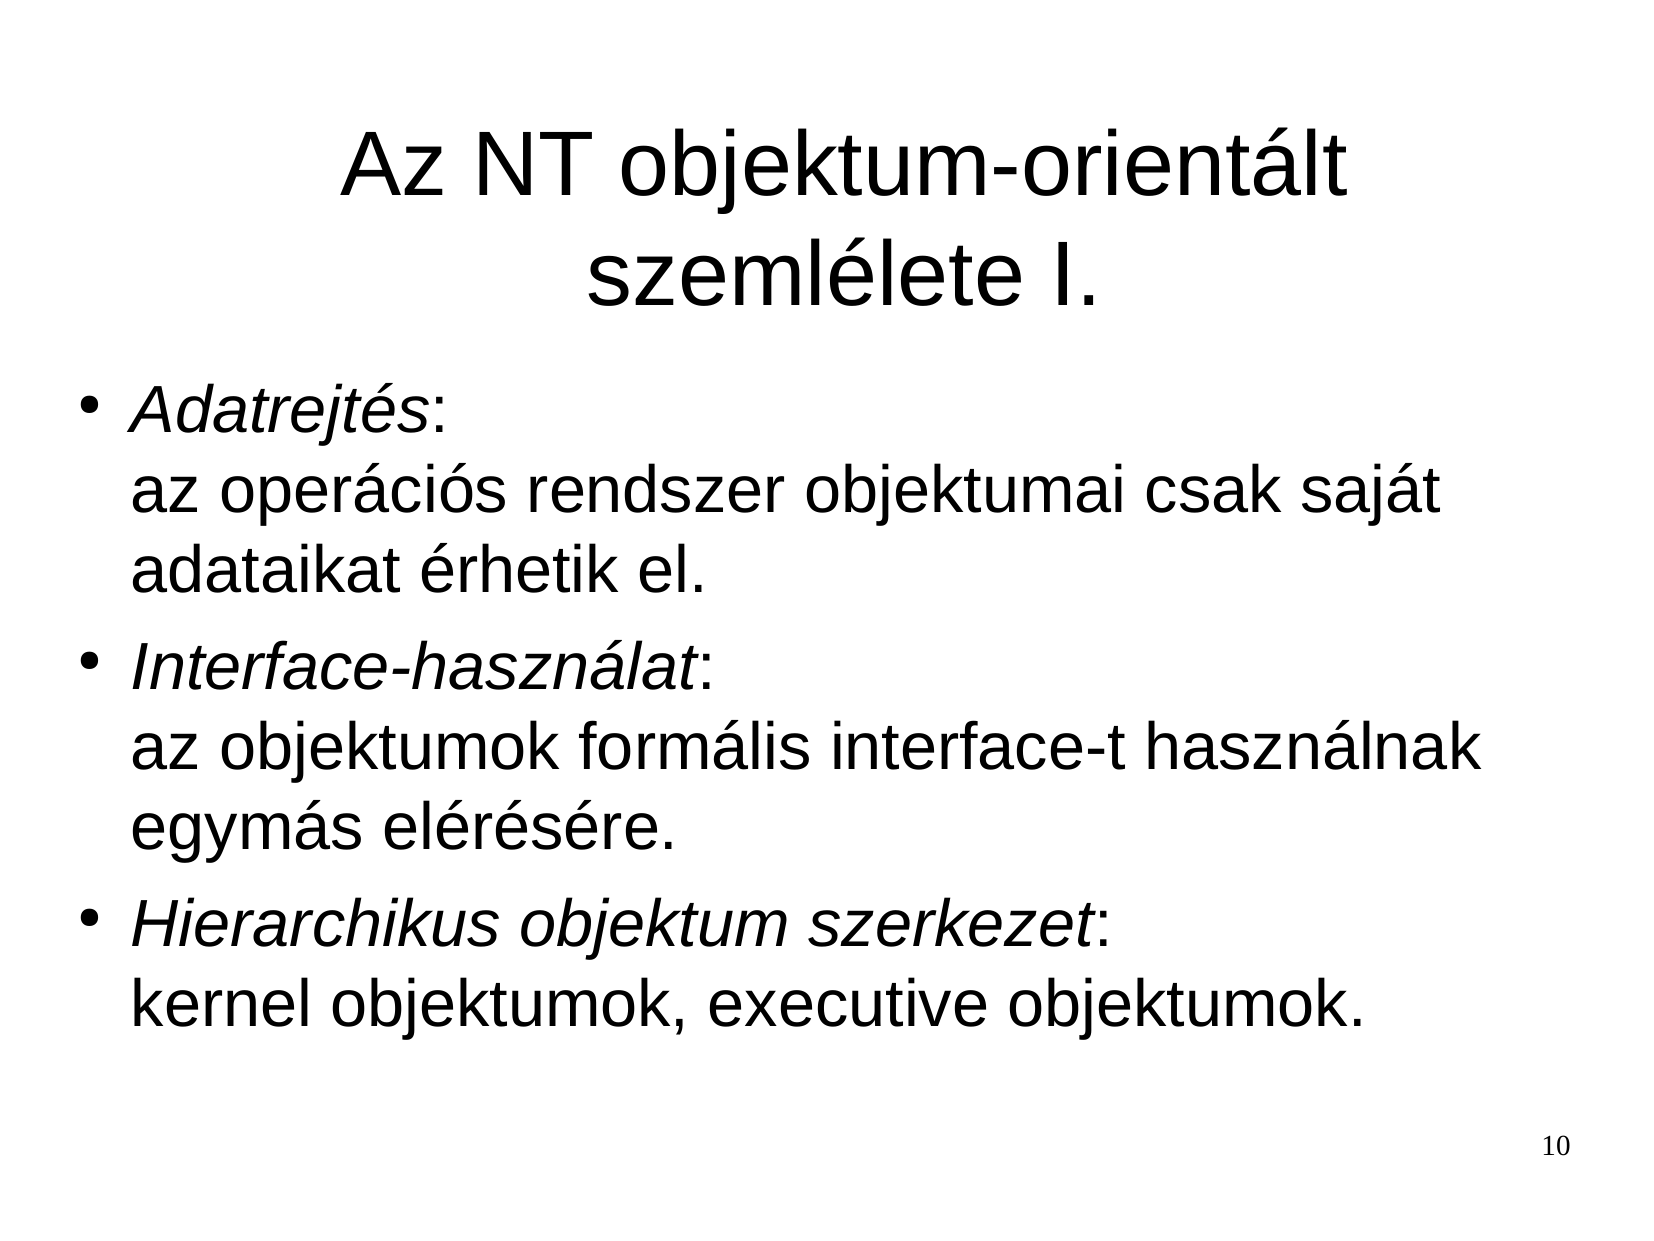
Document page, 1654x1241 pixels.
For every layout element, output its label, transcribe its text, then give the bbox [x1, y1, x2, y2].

title Az NT objektum-orientált szemlélete I. [124, 110, 1530, 317]
list Adatrejtés: az operációs rendszer objektumai csak saját adataikat érhetik el. Interface-használat: az objektumok formális interface-t használnak egymás elérésére. Hierarchikus objektum szerkezet: kernel objektumok, executive objektumok. [45, 358, 1622, 1103]
